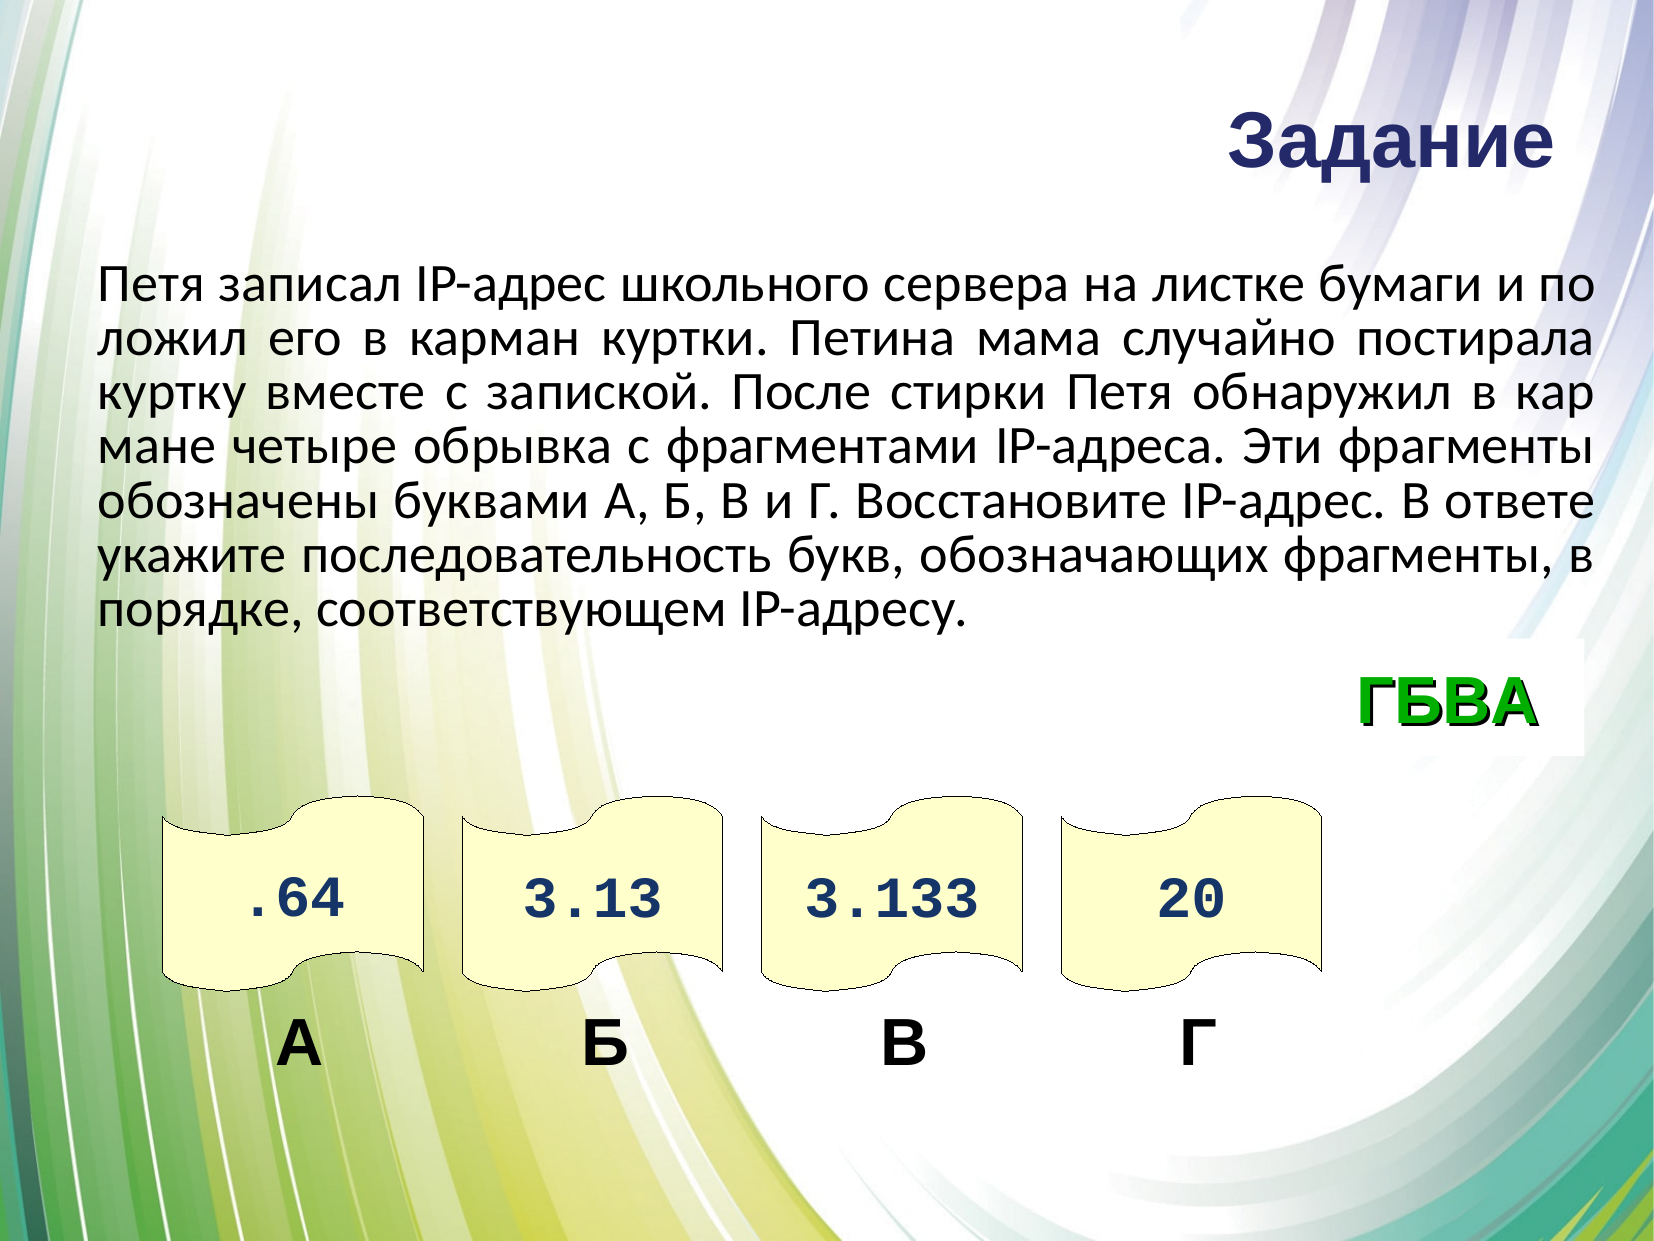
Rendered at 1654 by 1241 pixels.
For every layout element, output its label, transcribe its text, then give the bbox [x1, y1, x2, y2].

text_box Задание [58, 58, 1571, 215]
picture [0, 0, 1654, 1241]
text_box Б [566, 991, 653, 1096]
text_box В [865, 991, 952, 1096]
text_box Г [1165, 991, 1240, 1096]
text_box .64 [162, 795, 424, 992]
text_box 20 [1061, 796, 1322, 992]
text_box 3.133 [761, 796, 1023, 992]
list Петя за­пи­сал IP-адрес школь­но­го сер­ве­ра на лист­ке бума­ги и по­ло­жил его в кар­ман курт­ки. Пе­ти­на мама слу­чай­но по­сти­ра­ла курт­ку вме­сте с за­пиской. После стир­ки Петя об­на­ру­жил в кар­ма­не че­ты­ре об­рыв­ка с фраг­мен­та­ми IP-ад­ре­са. Эти фраг­мен­ты обо­зна­че­ны бук­ва­ми А, Б, В и Г. Вос­стано­ви­те IP-адрес. В от­ве­те ука­жи­те по­сле­до­ва­тель­ность букв, обо­зна­ча­ю­щих фрагмен­ты, в по­ряд­ке, со­от­ветству­ю­щем IP-ад­ре­су. [97, 260, 1595, 861]
text_box А [260, 991, 347, 1096]
text_box ГБВА [1311, 638, 1585, 756]
text_box 3.13 [462, 796, 723, 992]
